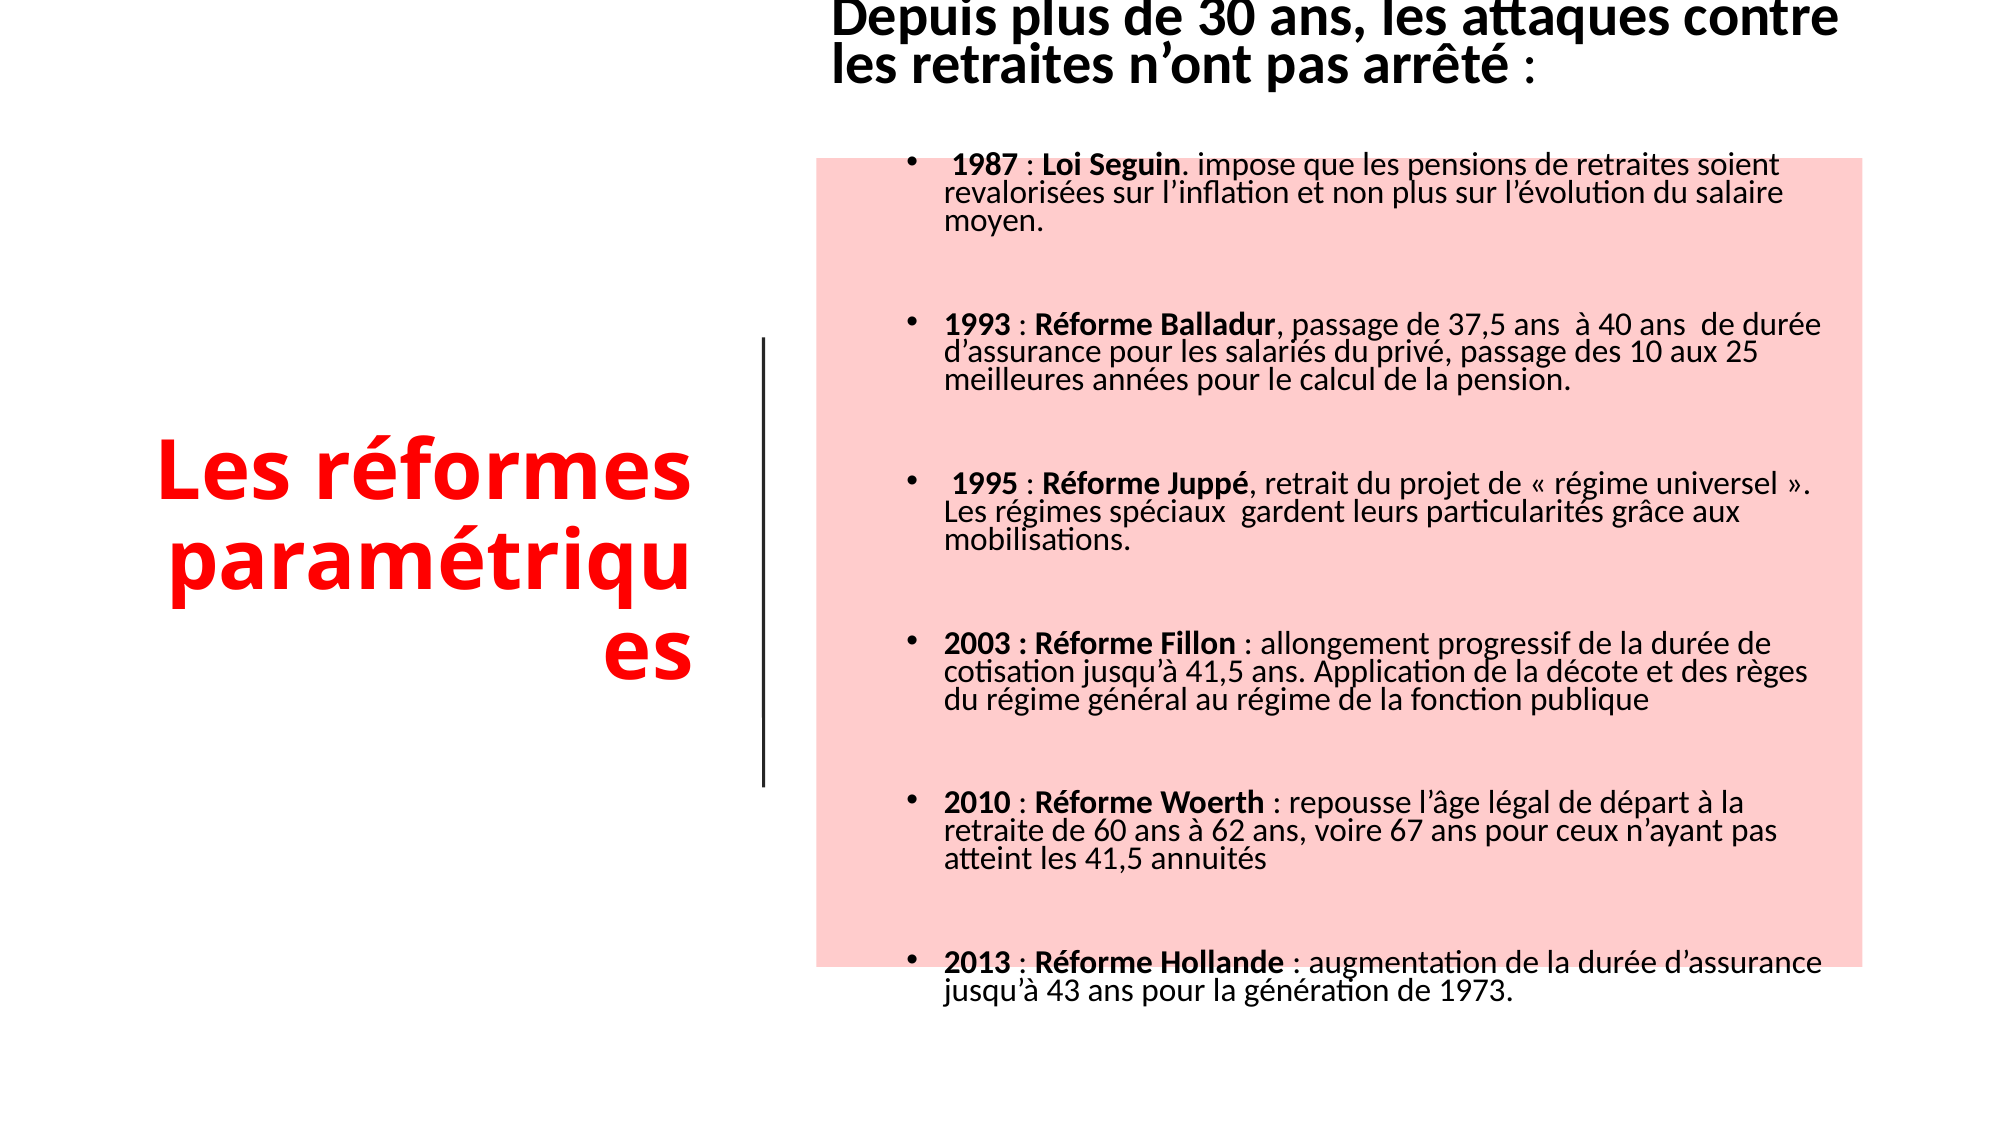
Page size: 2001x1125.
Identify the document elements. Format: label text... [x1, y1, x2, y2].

title Les réformes paramétriques [137, 158, 711, 967]
list Depuis plus de 30 ans, les attaques contre les retraites n’ont pas arrêté : 1987 : Loi Seguin. impose que les pensions de retraites soient revalorisées sur l’inflation et non plus sur l’évolution du salaire moyen. 1993 : Réforme Balladur, passage de 37,5 ans à 40 ans de durée d’assurance pour les salariés du privé, passage des 10 aux 25 meilleures années pour le calcul de la pension. 1995 : Réforme Juppé, retrait du projet de « régime universel ». Les régimes spéciaux gardent leurs particularités grâce aux mobilisations. 2003 : Réforme Fillon : allongement progressif de la durée de cotisation jusqu’à 41,5 ans. Application de la décote et des règes du régime général au régime de la fonction publique 2010 : Réforme Woerth : repousse l’âge légal de départ à la retraite de 60 ans à 62 ans, voire 67 ans pour ceux n’ayant pas atteint les 41,5 annuités 2013 : Réforme Hollande : augmentation de la durée d’assurance jusqu’à 43 ans pour la génération de 1973. [816, 158, 1863, 967]
